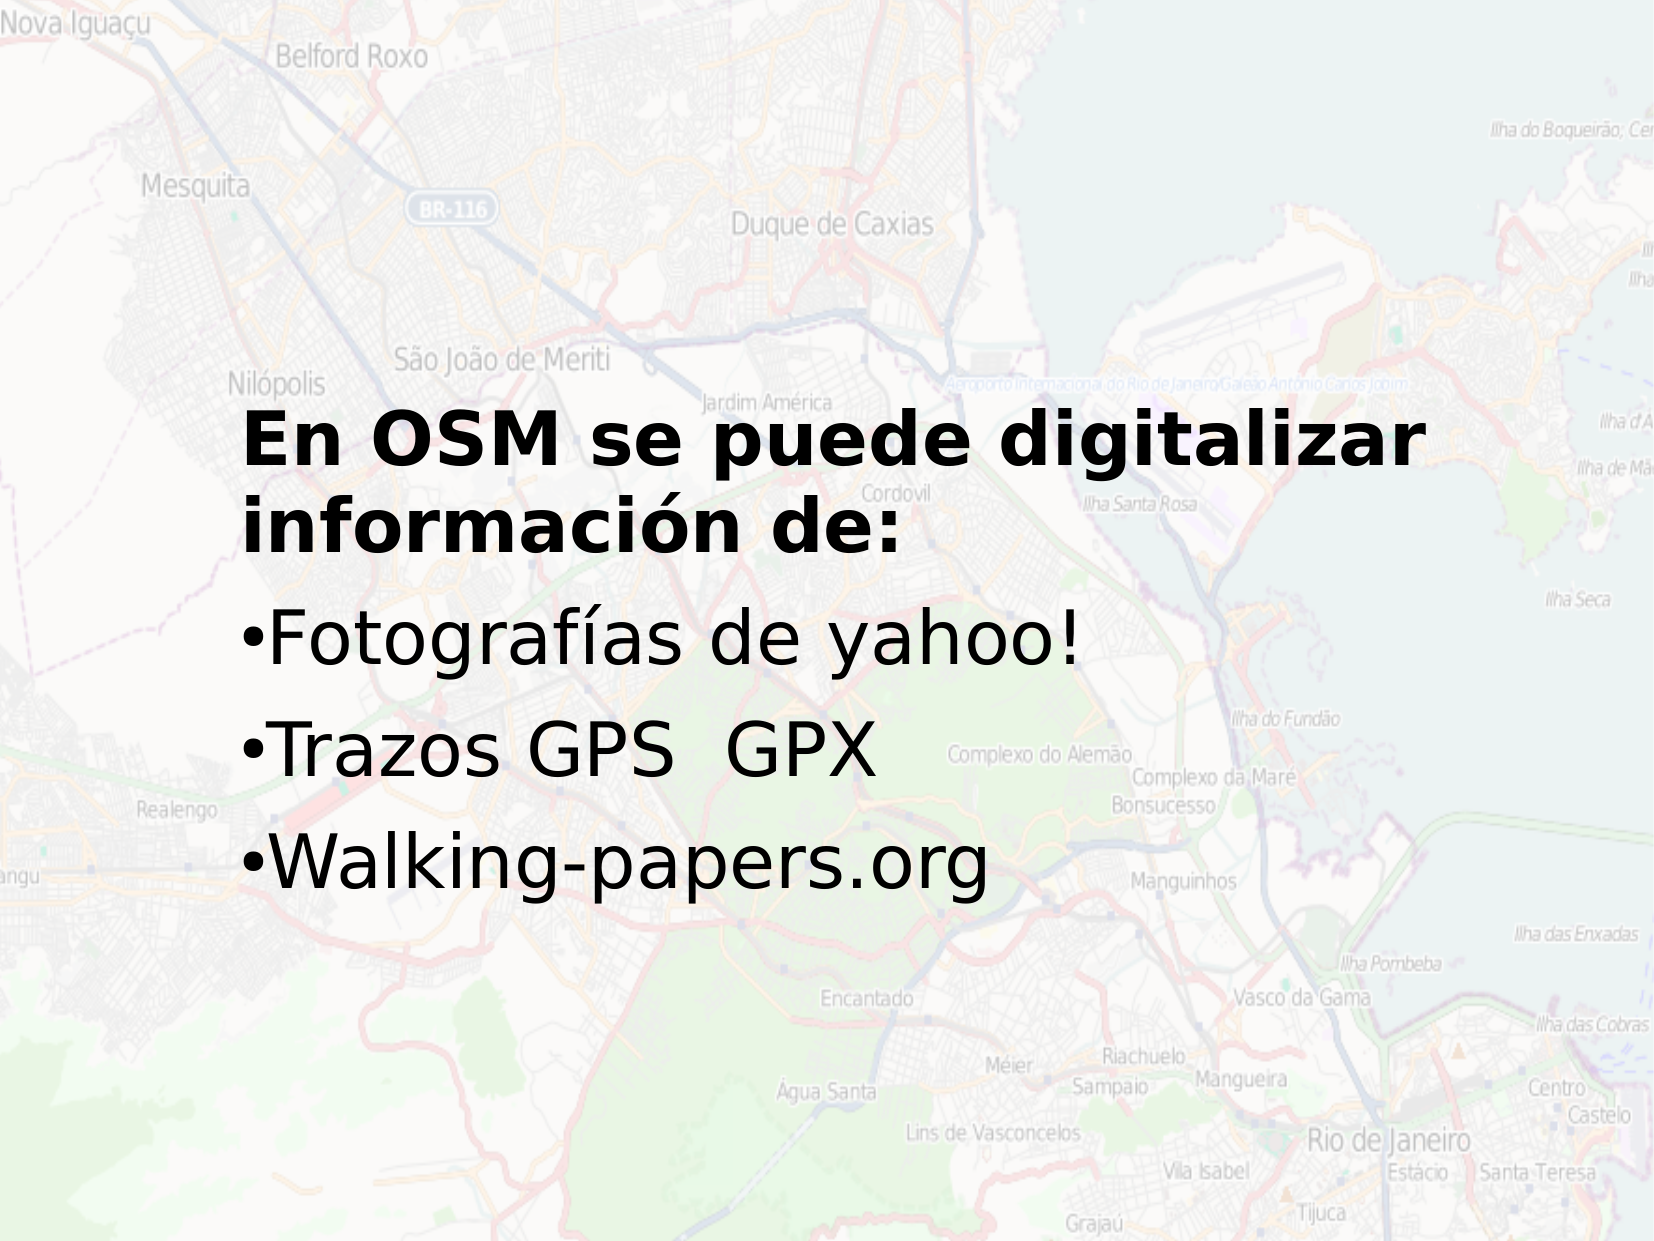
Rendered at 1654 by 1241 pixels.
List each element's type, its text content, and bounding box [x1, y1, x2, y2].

text_box En OSM se puede digitalizar información de: Fotografías de yahoo! Trazos GPS GPX Walking-papers.org [225, 388, 1447, 915]
